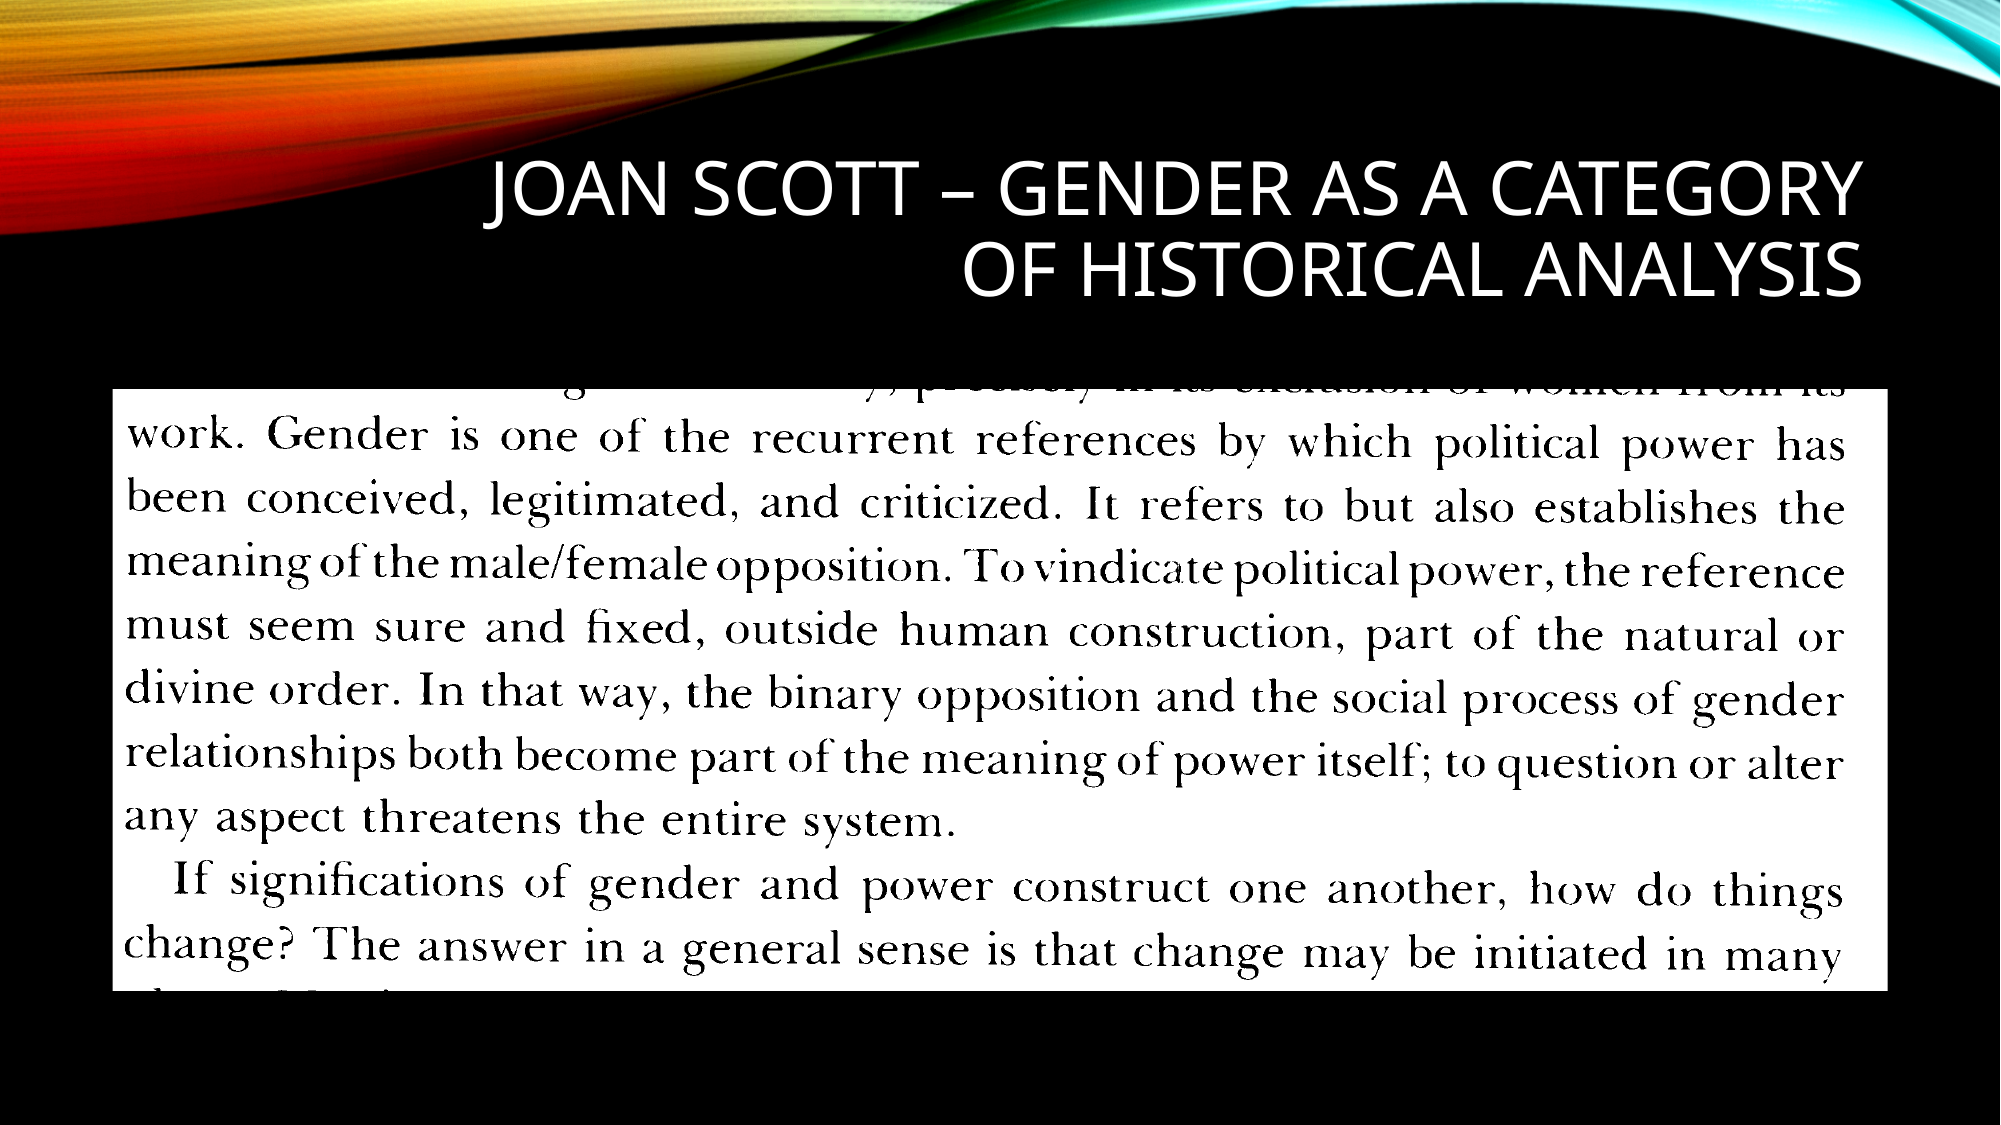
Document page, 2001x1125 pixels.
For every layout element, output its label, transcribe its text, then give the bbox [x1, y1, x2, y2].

title Joan Scott – Gender as a category of historical analysis [474, 125, 1888, 338]
picture [112, 389, 1888, 991]
